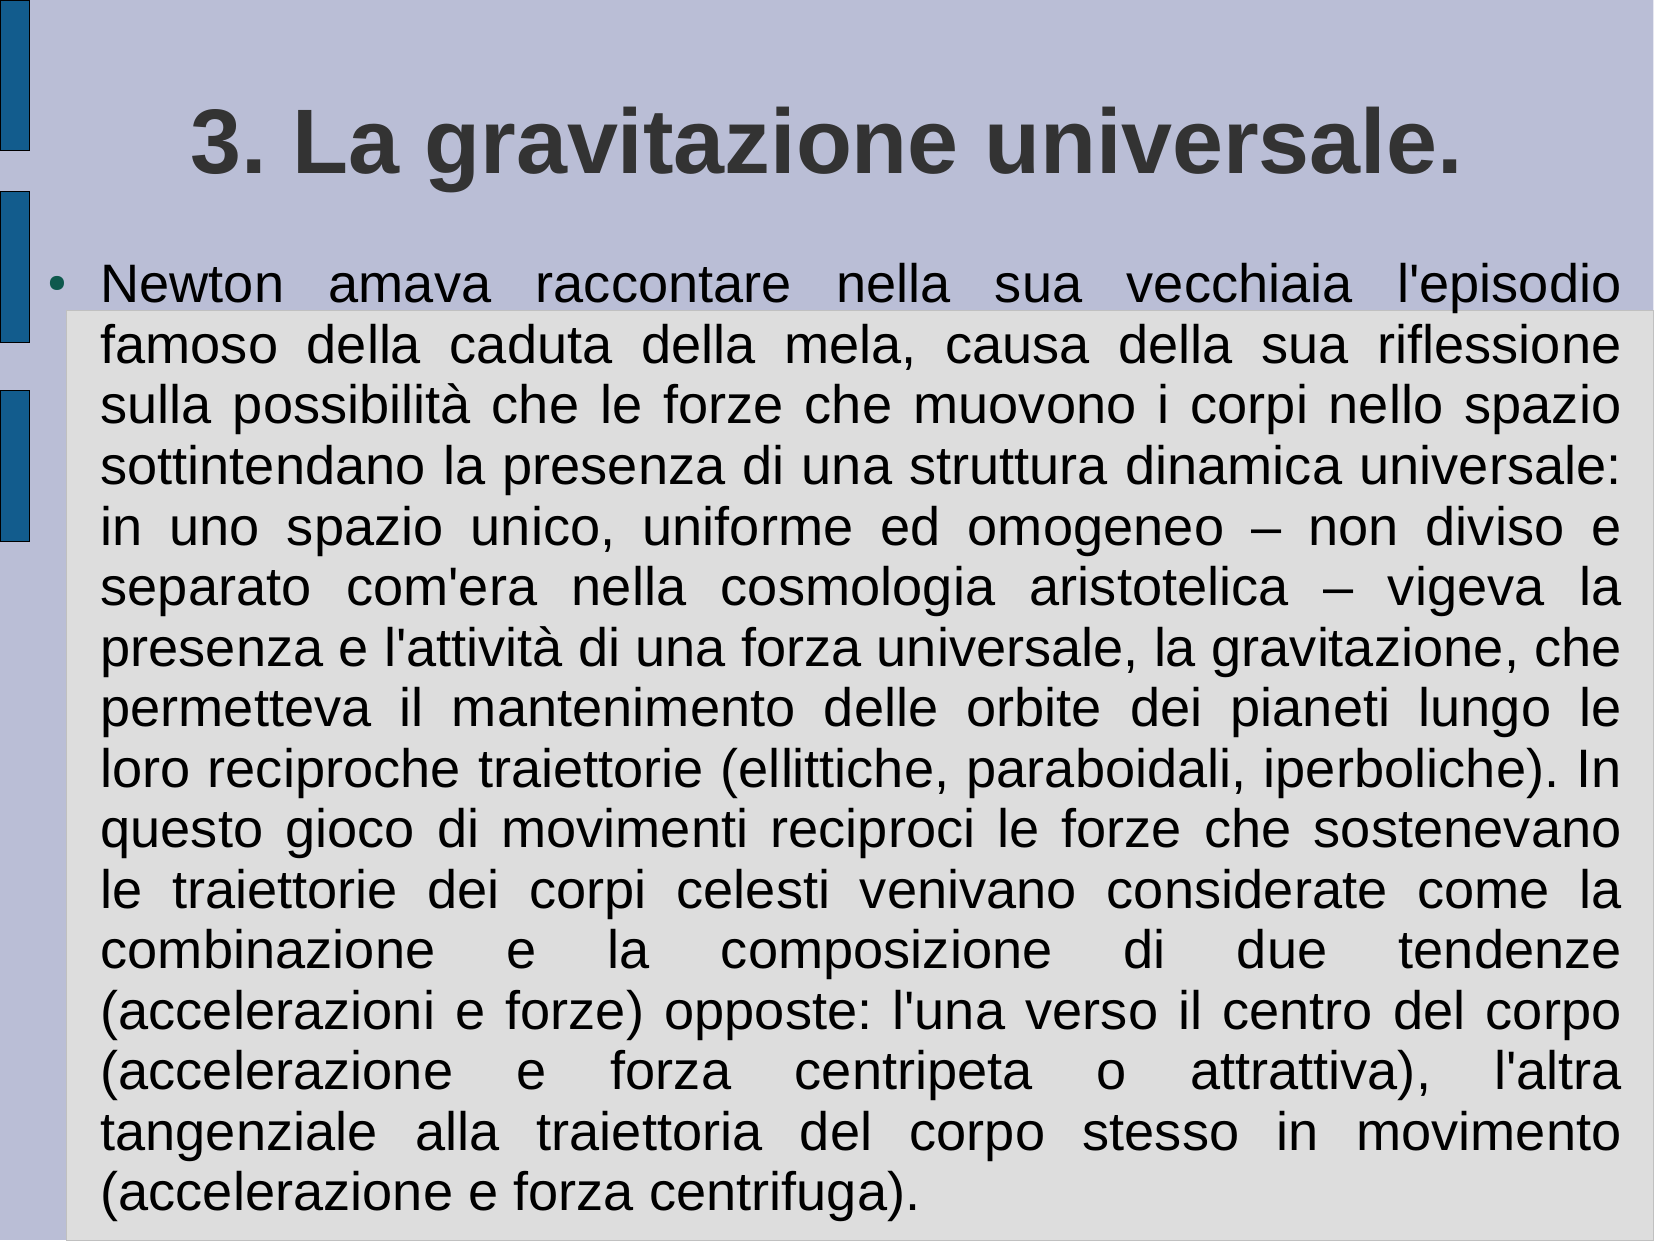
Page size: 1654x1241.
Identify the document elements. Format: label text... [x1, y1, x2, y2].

title 3. La gravitazione universale. [121, 37, 1534, 246]
list Newton amava raccontare nella sua vecchiaia l'episodio famoso della caduta della mela, causa della sua riflessione sulla possibilità che le forze che muovono i corpi nello spazio sottintendano la presenza di una struttura dinamica universale: in uno spazio unico, uniforme ed omogeneo – non diviso e separato com'era nella cosmologia aristotelica – vigeva la presenza e l'attività di una forza universale, la gravitazione, che permetteva il mantenimento delle orbite dei pianeti lungo le loro reciproche traiettorie (ellittiche, paraboidali, iperboliche). In questo gioco di movimenti reciproci le forze che sostenevano le traiettorie dei corpi celesti venivano considerate come la combinazione e la composizione di due tendenze (accelerazioni e forze) opposte: l'una verso il centro del corpo (accelerazione e forza centripeta o attrattiva), l'altra tangenziale alla traiettoria del corpo stesso in movimento (accelerazione e forza centrifuga). [29, 253, 1625, 1223]
